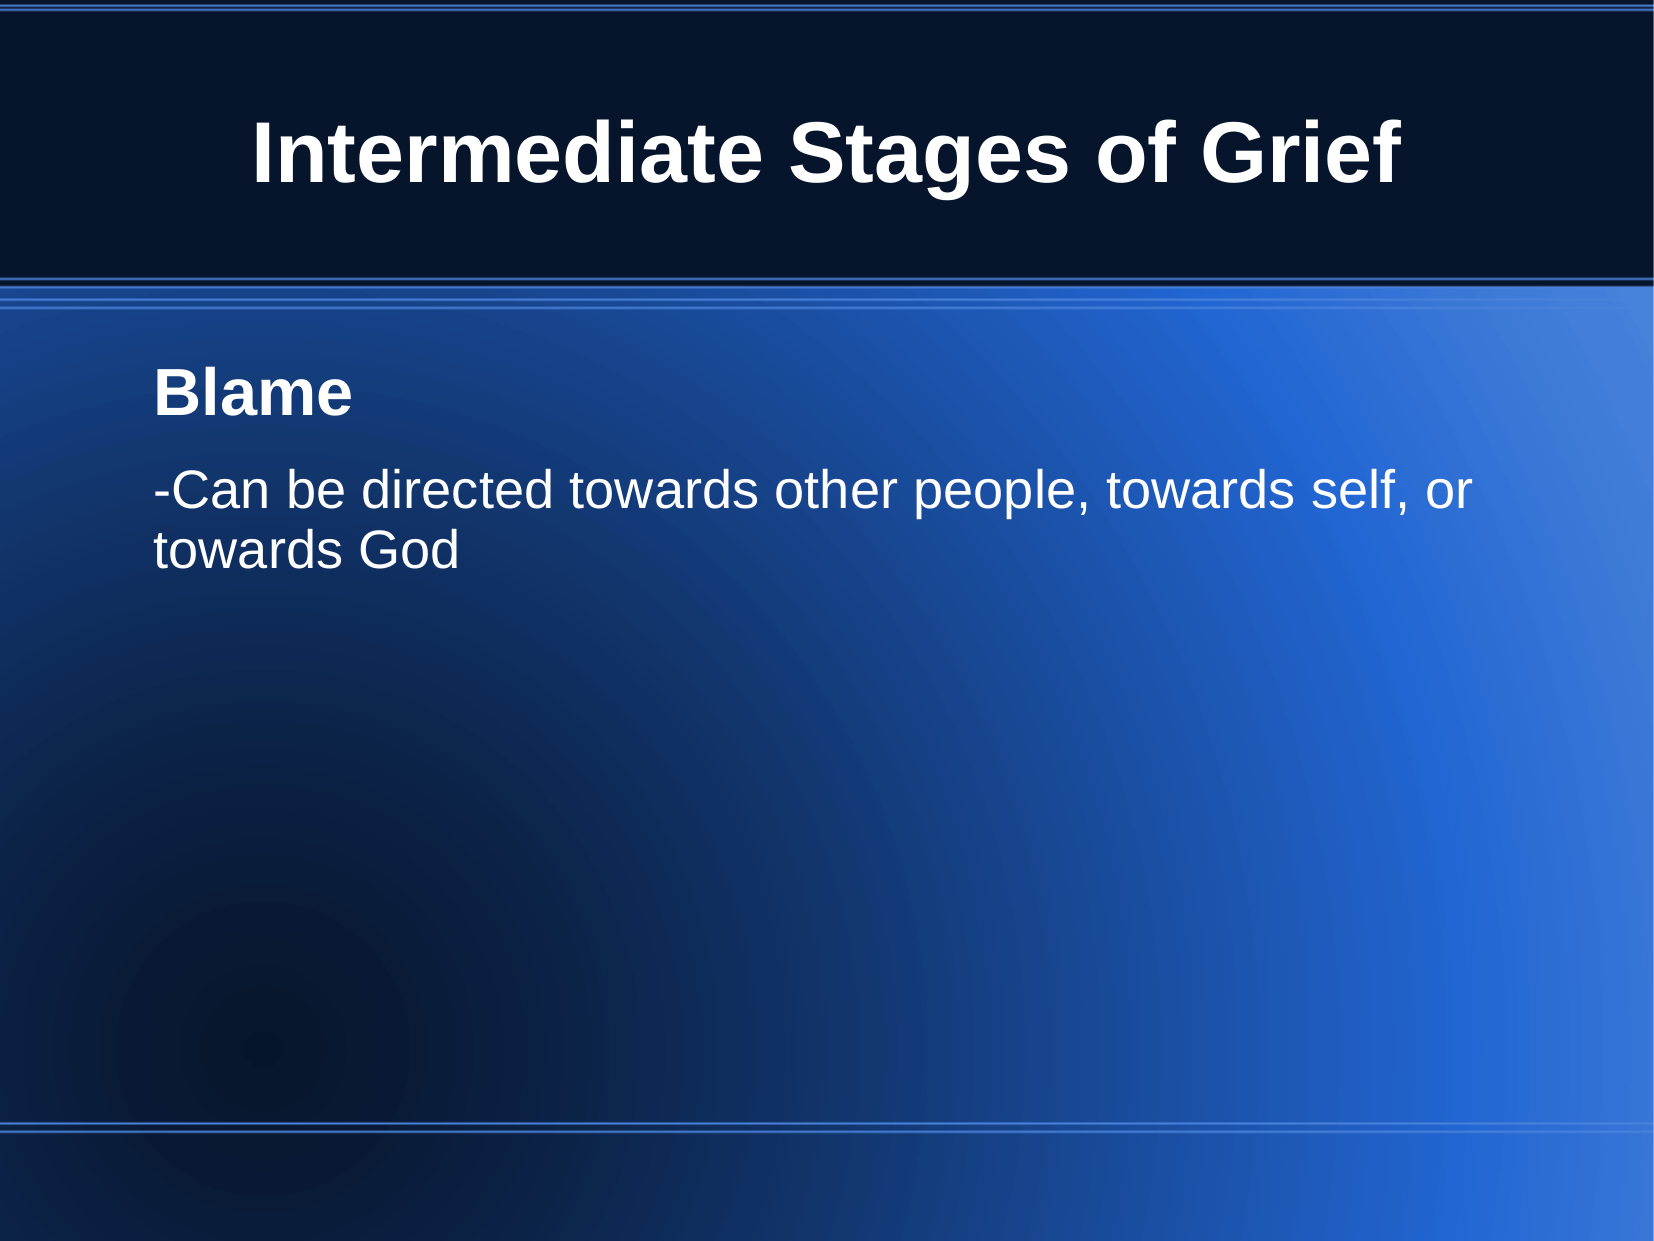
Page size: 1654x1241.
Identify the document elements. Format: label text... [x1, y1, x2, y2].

list Blame -Can be directed towards other people, towards self, or towards God [82, 355, 1571, 1058]
title Intermediate Stages of Grief [82, 49, 1571, 257]
picture [0, 0, 1654, 1241]
